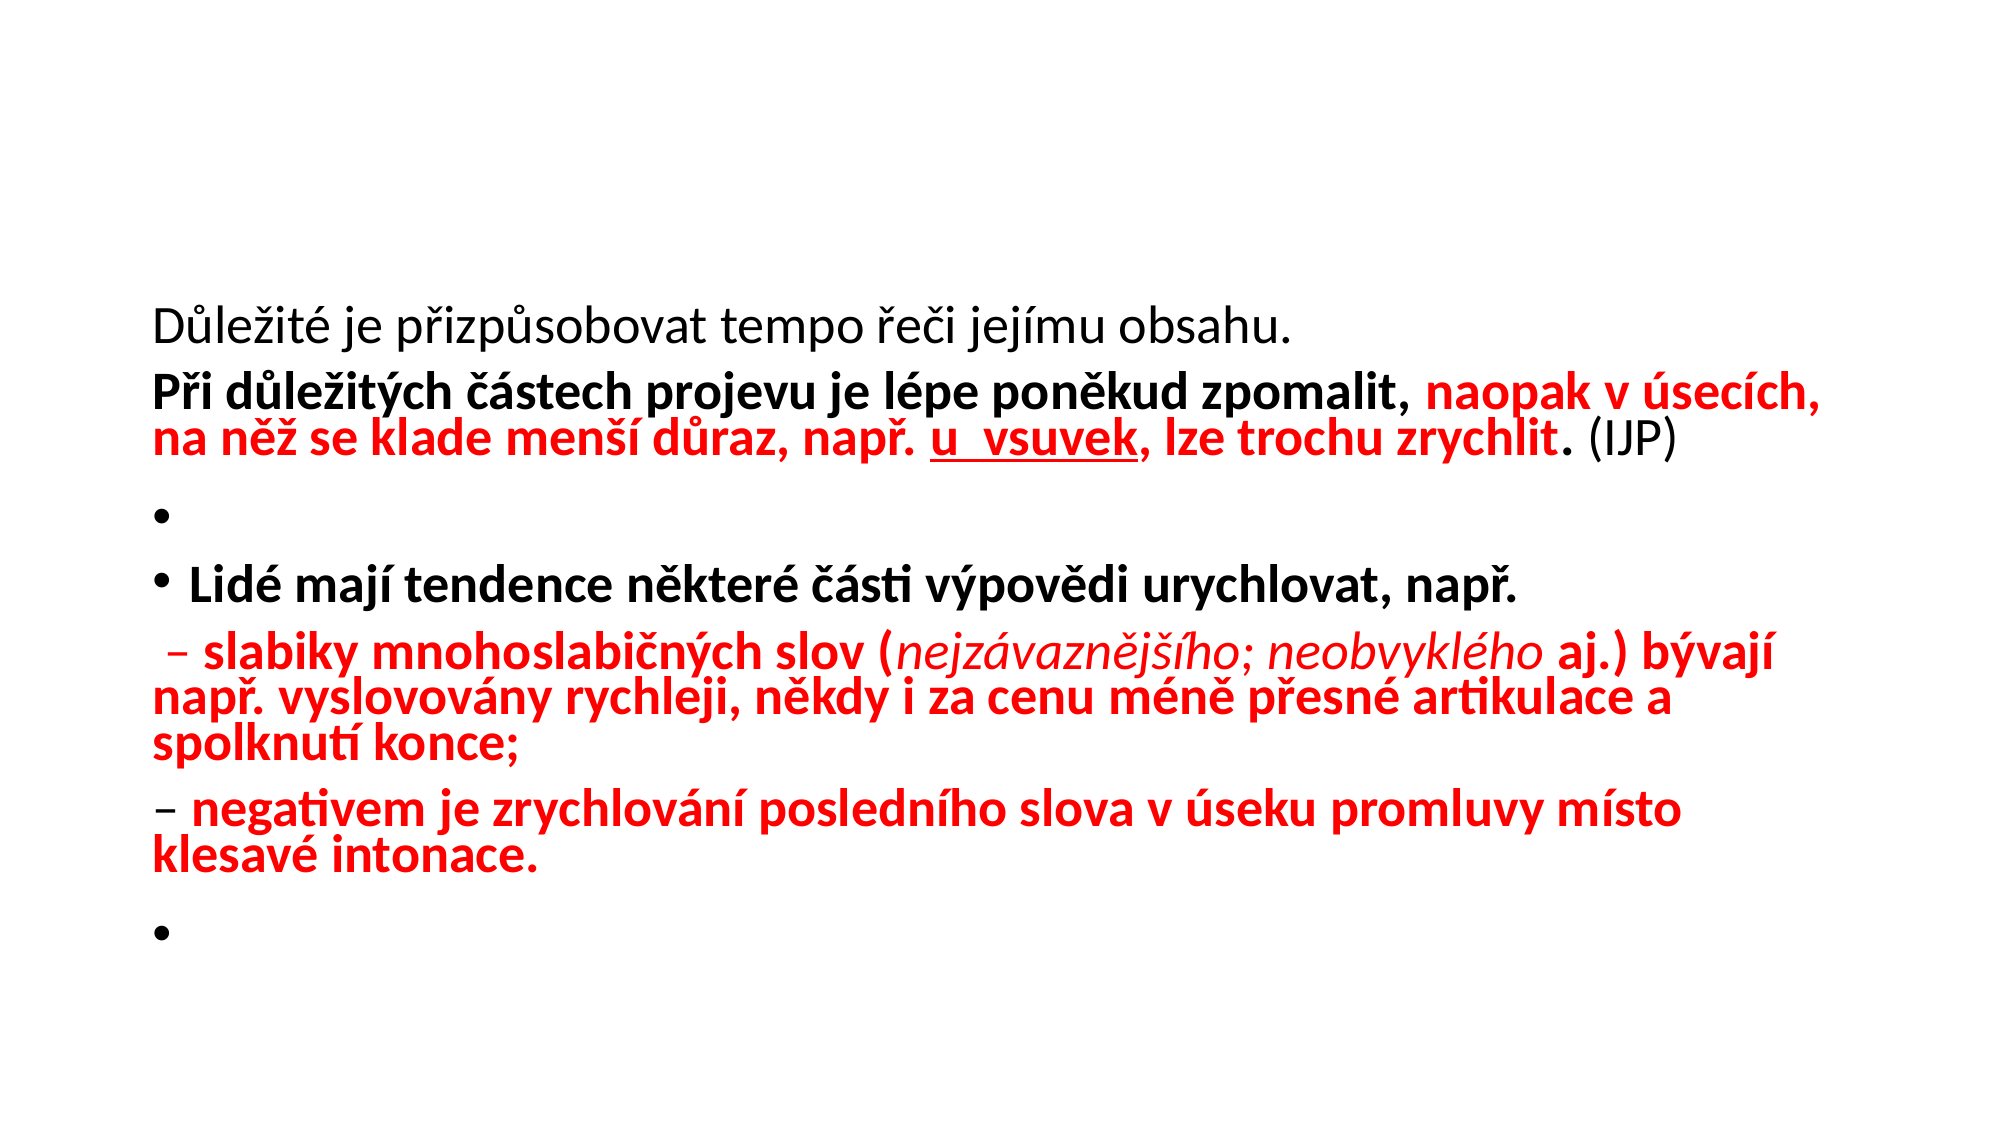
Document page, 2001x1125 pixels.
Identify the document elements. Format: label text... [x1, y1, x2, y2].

list Důležité je přizpůsobovat tempo řeči jejímu obsahu. Při důležitých částech projevu je lépe poněkud zpomalit, naopak v úsecích, na něž se klade menší důraz, např. u vsuvek, lze trochu zrychlit. (IJP) Lidé mají tendence některé části výpovědi urychlovat, např. – slabiky mnohoslabičných slov (nejzávaznějšího; neobvyklého aj.) bývají např. vyslovovány rychleji, někdy i za cenu méně přesné artikulace a spolknutí konce; – negativem je zrychlování posledního slova v úseku promluvy místo klesavé intonace. [137, 299, 1863, 1014]
